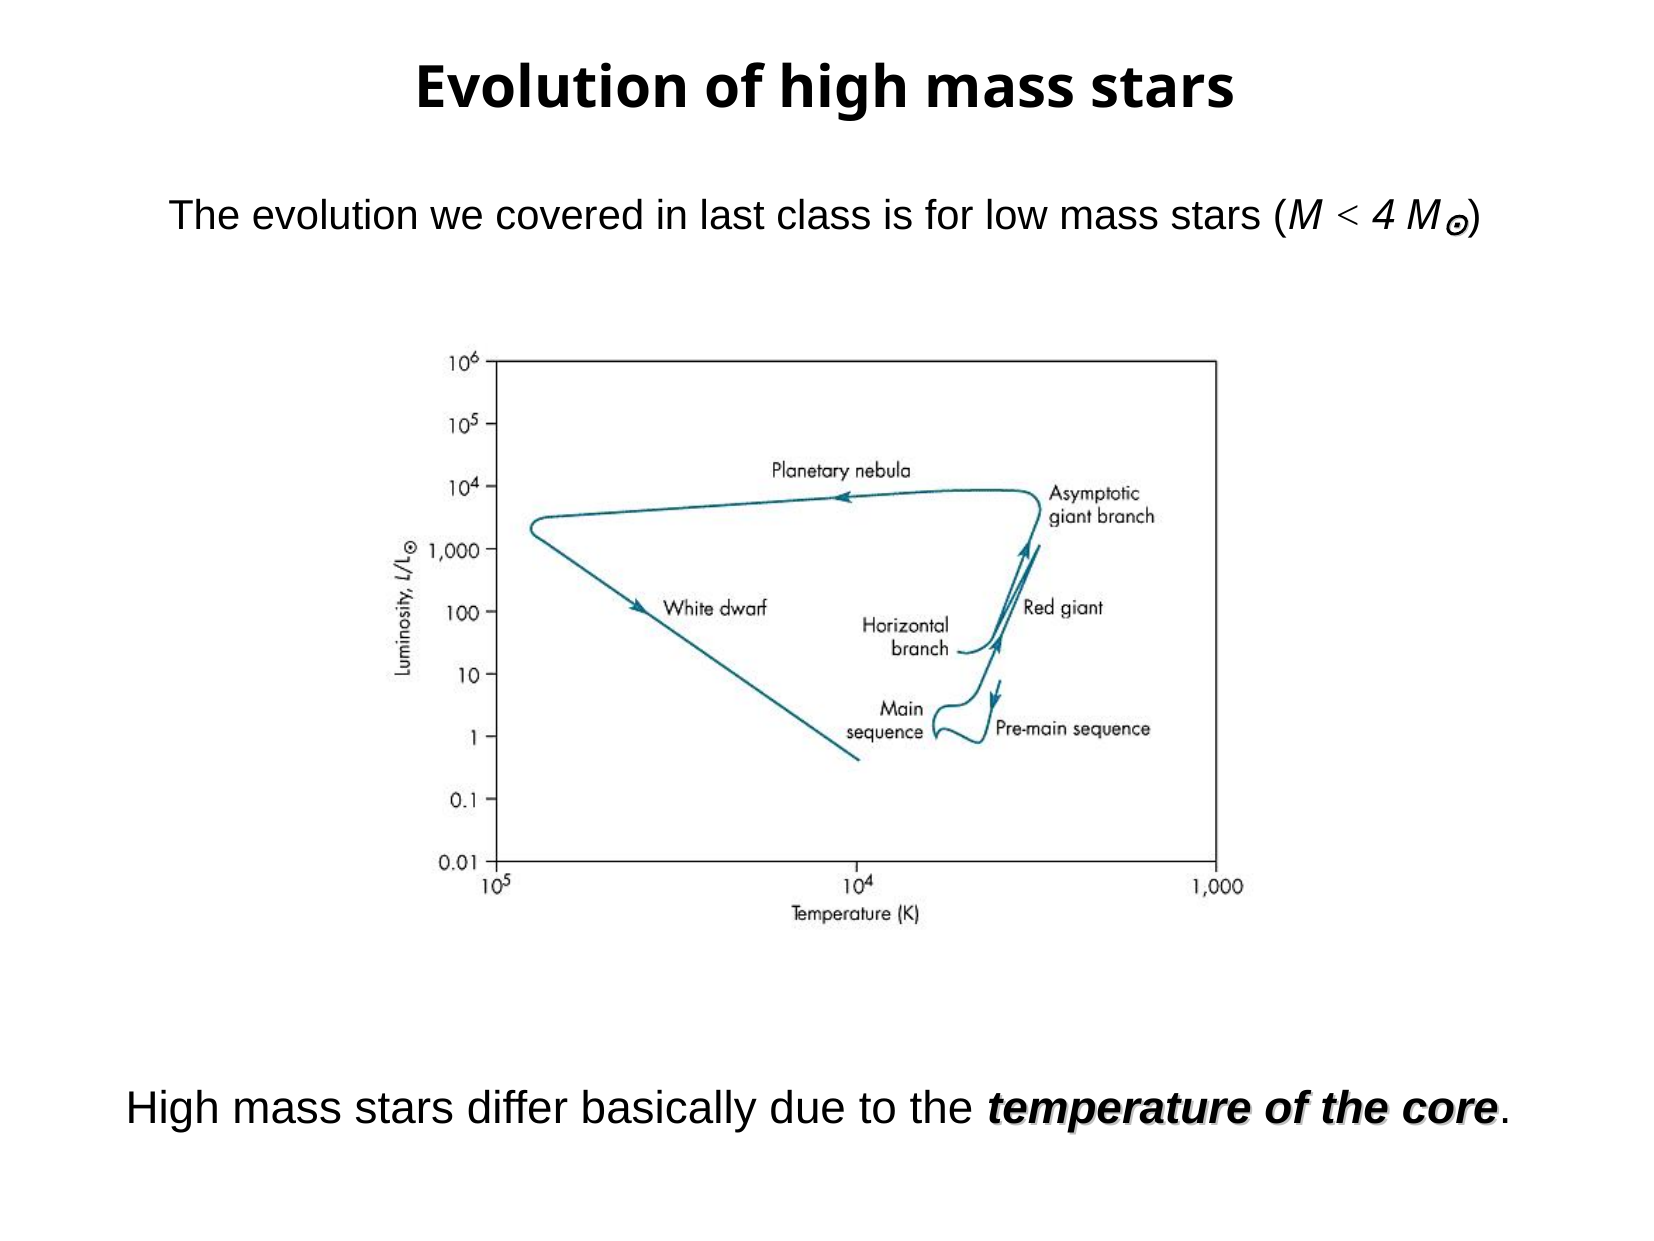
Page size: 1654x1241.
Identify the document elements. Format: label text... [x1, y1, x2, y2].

text_box The evolution we covered in last class is for low mass stars (M < 4 M⊙) High mass stars differ basically due to the temperature of the core. [75, 177, 1576, 1241]
text_box Evolution of high mass stars [262, 37, 1388, 134]
picture [375, 299, 1276, 976]
